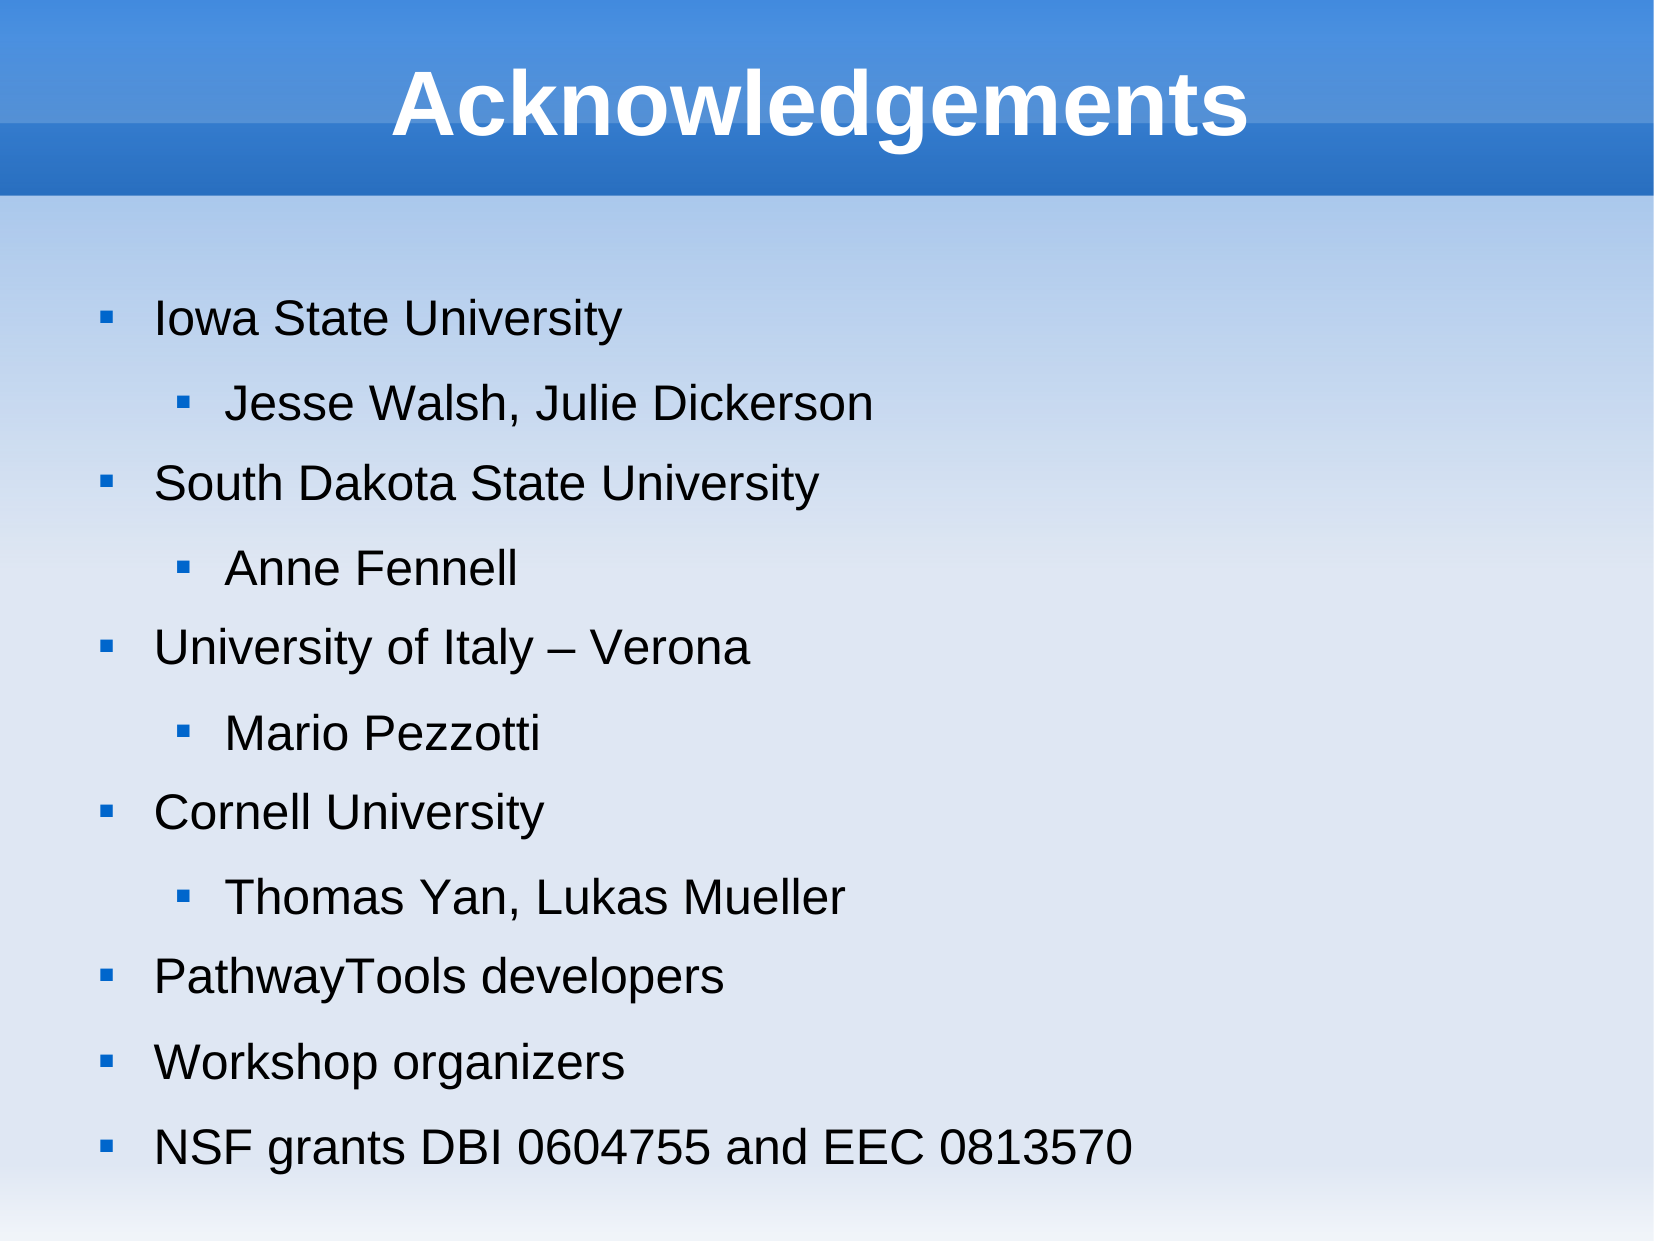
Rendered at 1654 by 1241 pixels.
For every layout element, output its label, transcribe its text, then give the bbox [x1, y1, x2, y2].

list Iowa State University Jesse Walsh, Julie Dickerson South Dakota State University Anne Fennell University of Italy – Verona Mario Pezzotti Cornell University Thomas Yan, Lukas Mueller PathwayTools developers Workshop organizers NSF grants DBI 0604755 and EEC 0813570 [82, 290, 1571, 1176]
picture [0, 0, 1654, 1241]
title Acknowledgements [76, 0, 1565, 208]
